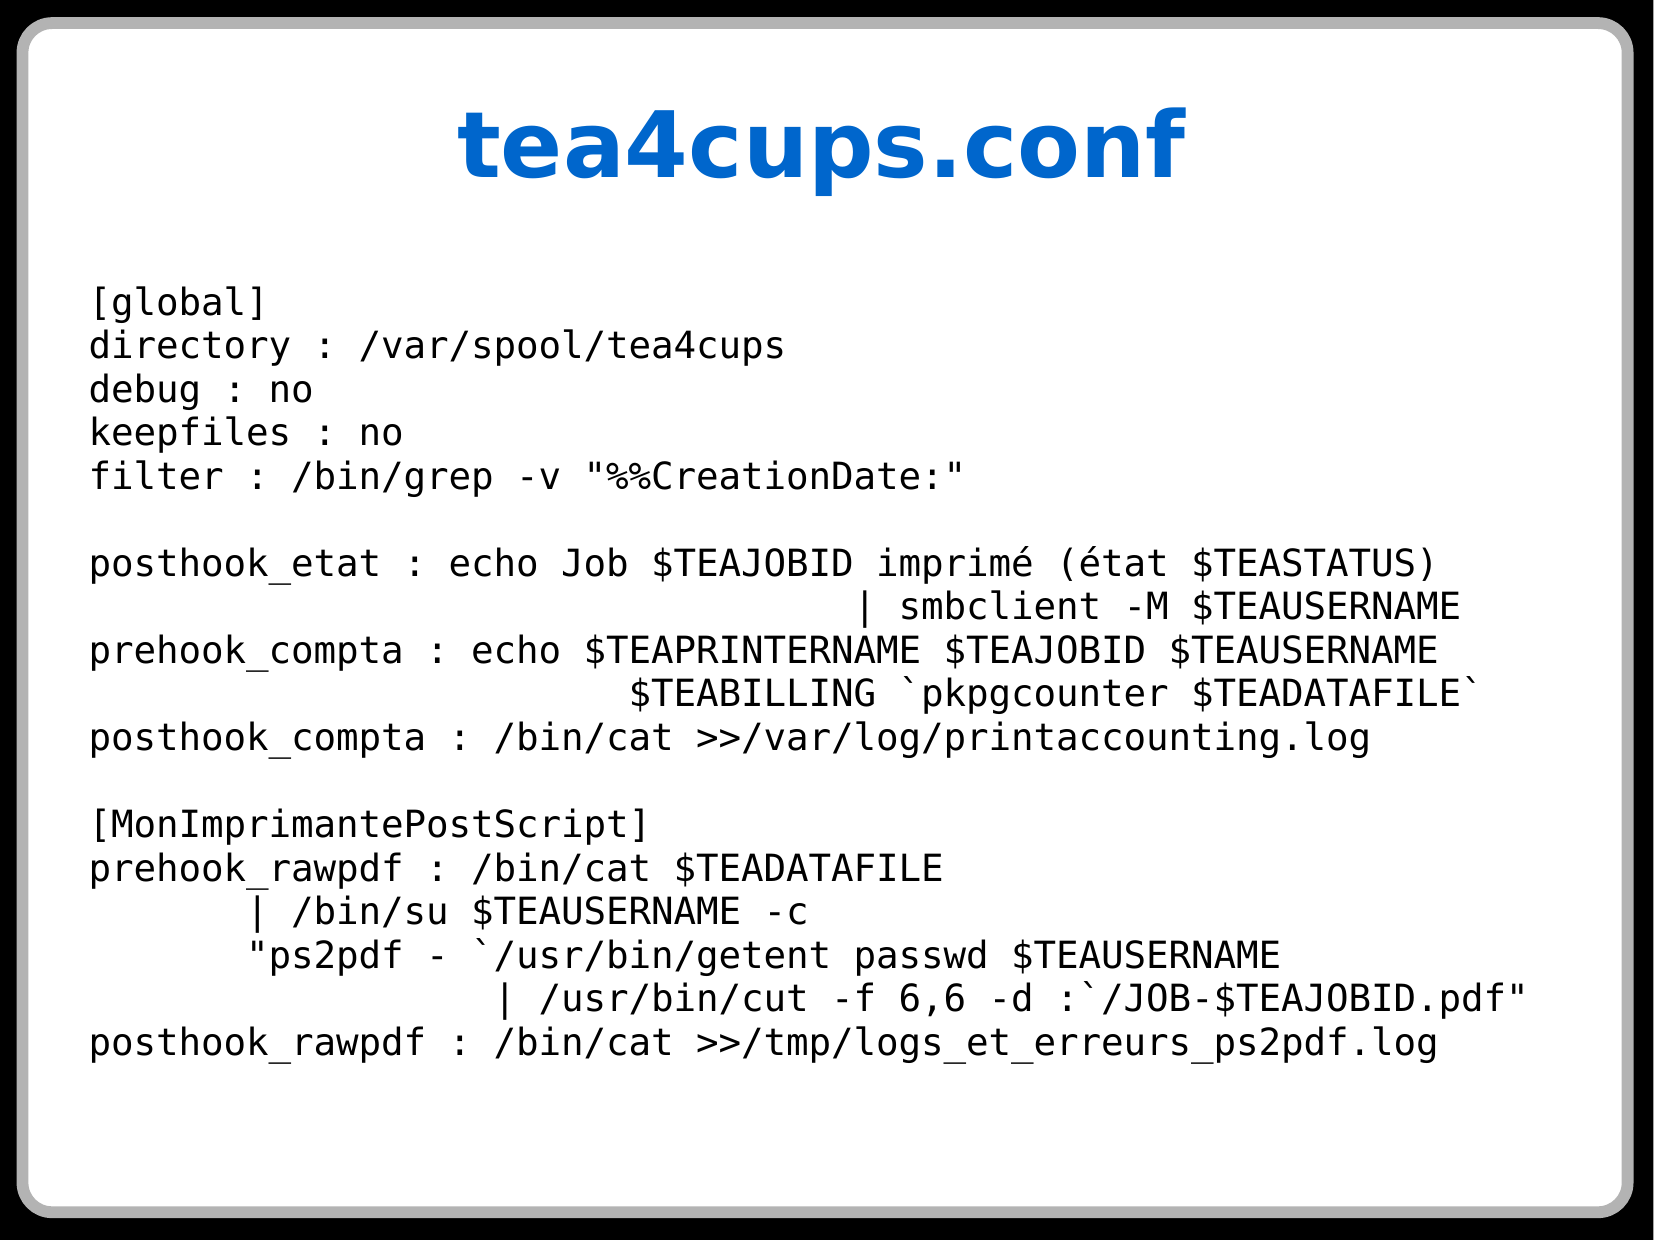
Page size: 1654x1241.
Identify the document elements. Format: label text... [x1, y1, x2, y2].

subtitle [global] directory : /var/spool/tea4cups debug : no keepfiles : no filter : /bin/grep -v "%%CreationDate:" posthook_etat : echo Job $TEAJOBID imprimé (état $TEASTATUS) | smbclient -M $TEAUSERNAME prehook_compta : echo $TEAPRINTERNAME $TEAJOBID $TEAUSERNAME $TEABILLING `pkpgcounter $TEADATAFILE` posthook_compta : /bin/cat >>/var/log/printaccounting.log [MonImprimantePostScript] prehook_rawpdf : /bin/cat $TEADATAFILE | /bin/su $TEAUSERNAME -c "ps2pdf - `/usr/bin/getent passwd $TEAUSERNAME | /usr/bin/cut -f 6,6 -d :`/JOB-$TEAJOBID.pdf" posthook_rawpdf : /bin/cat >>/tmp/logs_et_erreurs_ps2pdf.log [88, 206, 1565, 1182]
title tea4cups.conf [67, 91, 1577, 199]
